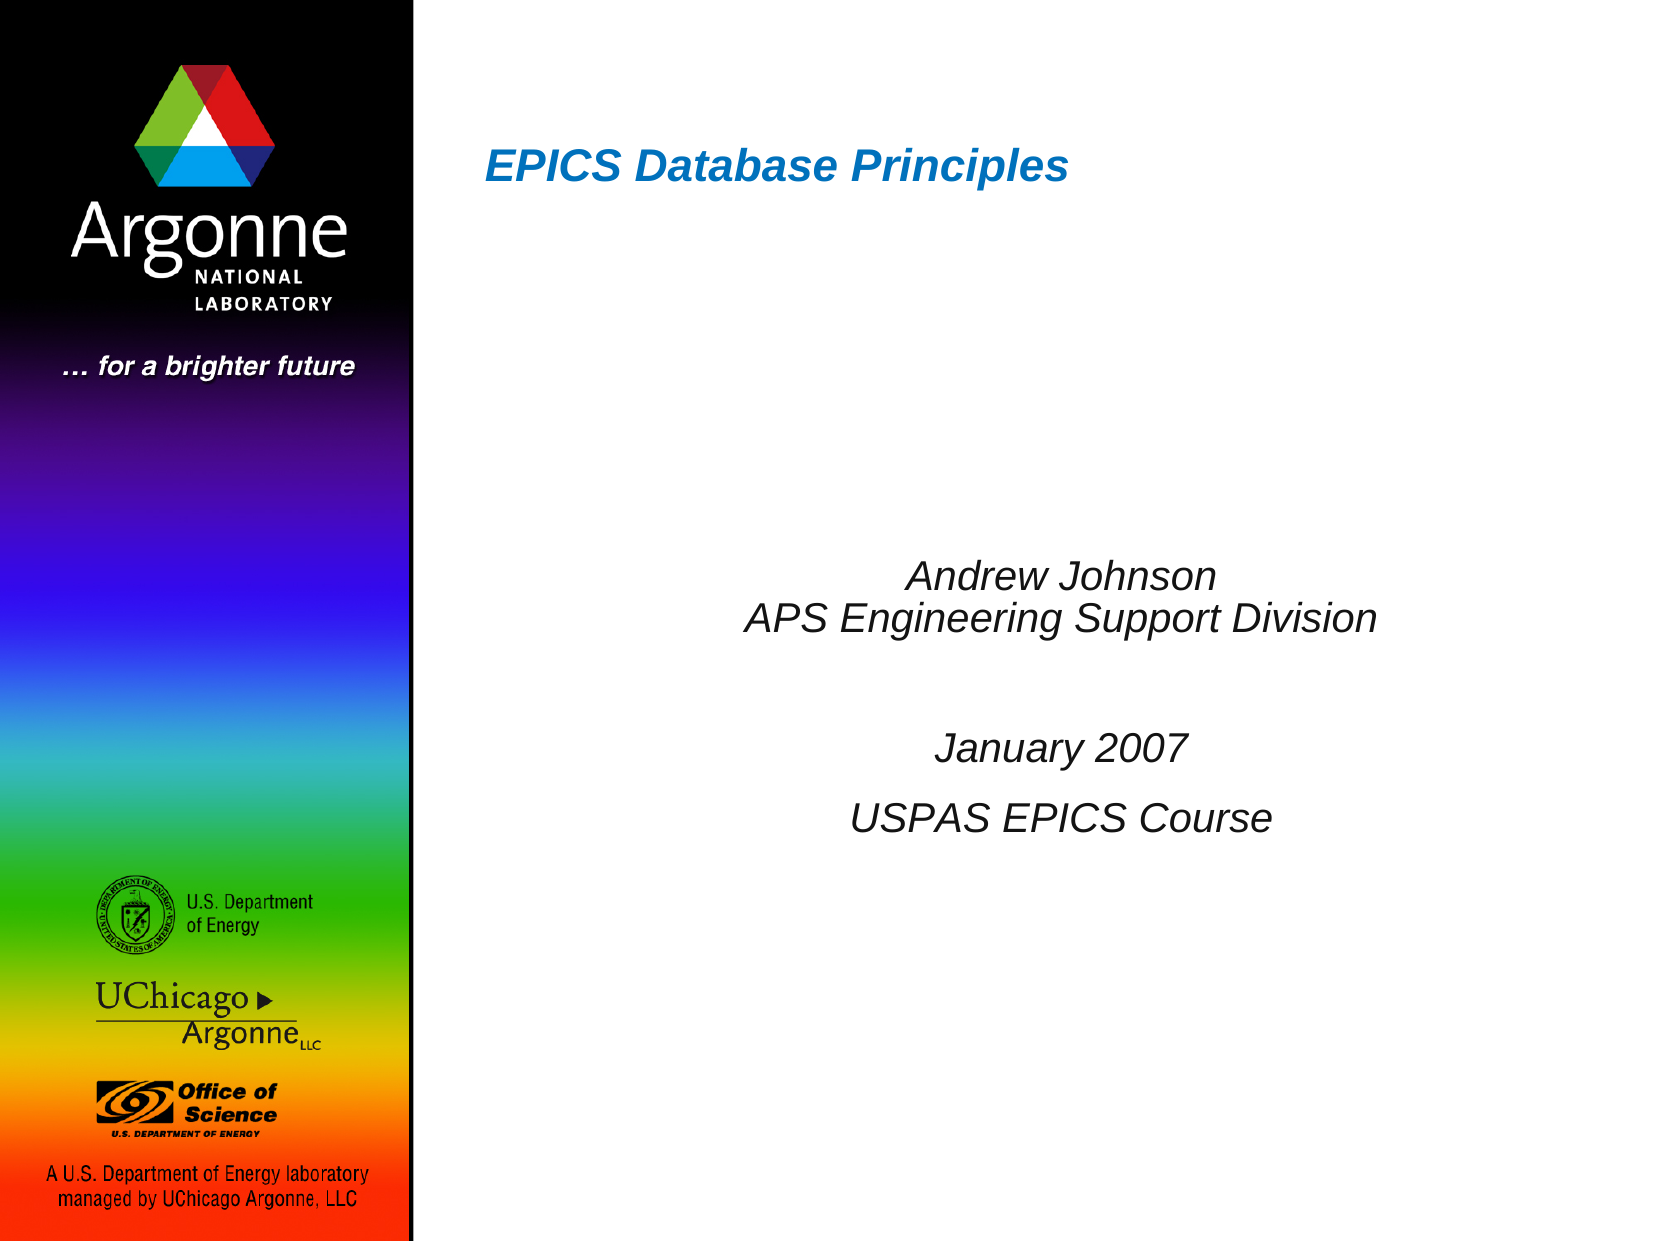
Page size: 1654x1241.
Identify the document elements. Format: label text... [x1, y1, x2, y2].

subtitle Andrew Johnson APS Engineering Support Division January 2007 USPAS EPICS Course [487, 406, 1571, 992]
title EPICS Database Principles [469, 119, 1438, 216]
picture [0, 0, 414, 1241]
